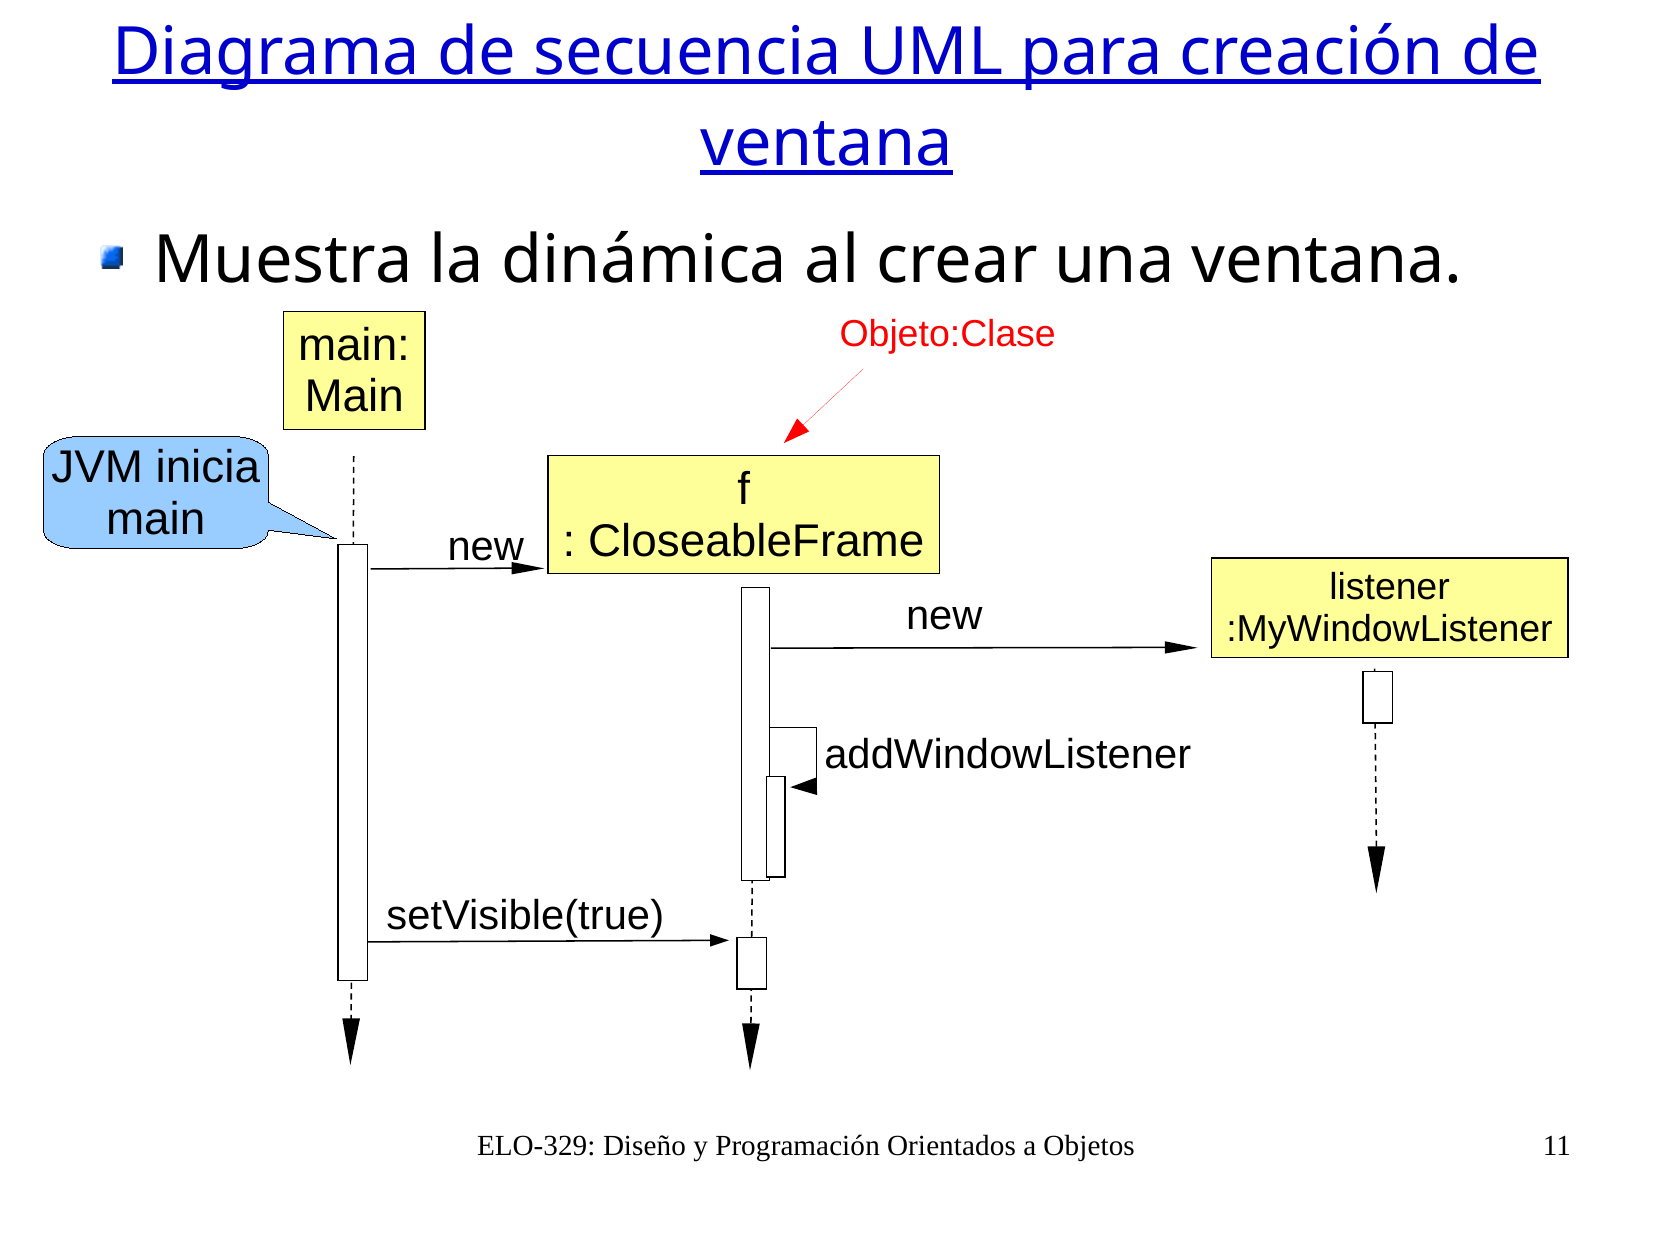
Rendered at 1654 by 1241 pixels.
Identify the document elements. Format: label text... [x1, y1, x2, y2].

text_box Objeto:Clase [824, 304, 1117, 367]
text_box addWindowListener [809, 728, 816, 779]
text_box new [891, 584, 998, 647]
list Muestra la dinámica al crear una ventana. [82, 185, 1571, 369]
text_box [741, 587, 786, 881]
text_box JVM inicia main [43, 436, 337, 549]
text_box [338, 544, 368, 981]
text_box f : CloseableFrame [547, 455, 940, 574]
title Diagrama de secuencia UML para creación de ventana [82, 19, 1571, 168]
text_box main: Main [283, 311, 426, 430]
text_box new [432, 515, 551, 578]
text_box [1362, 671, 1393, 724]
text_box [736, 937, 767, 990]
text_box addWindowListener [809, 723, 1207, 786]
text_box setVisible(true) [371, 884, 680, 947]
text_box listener :MyWindowListener [1211, 558, 1568, 658]
